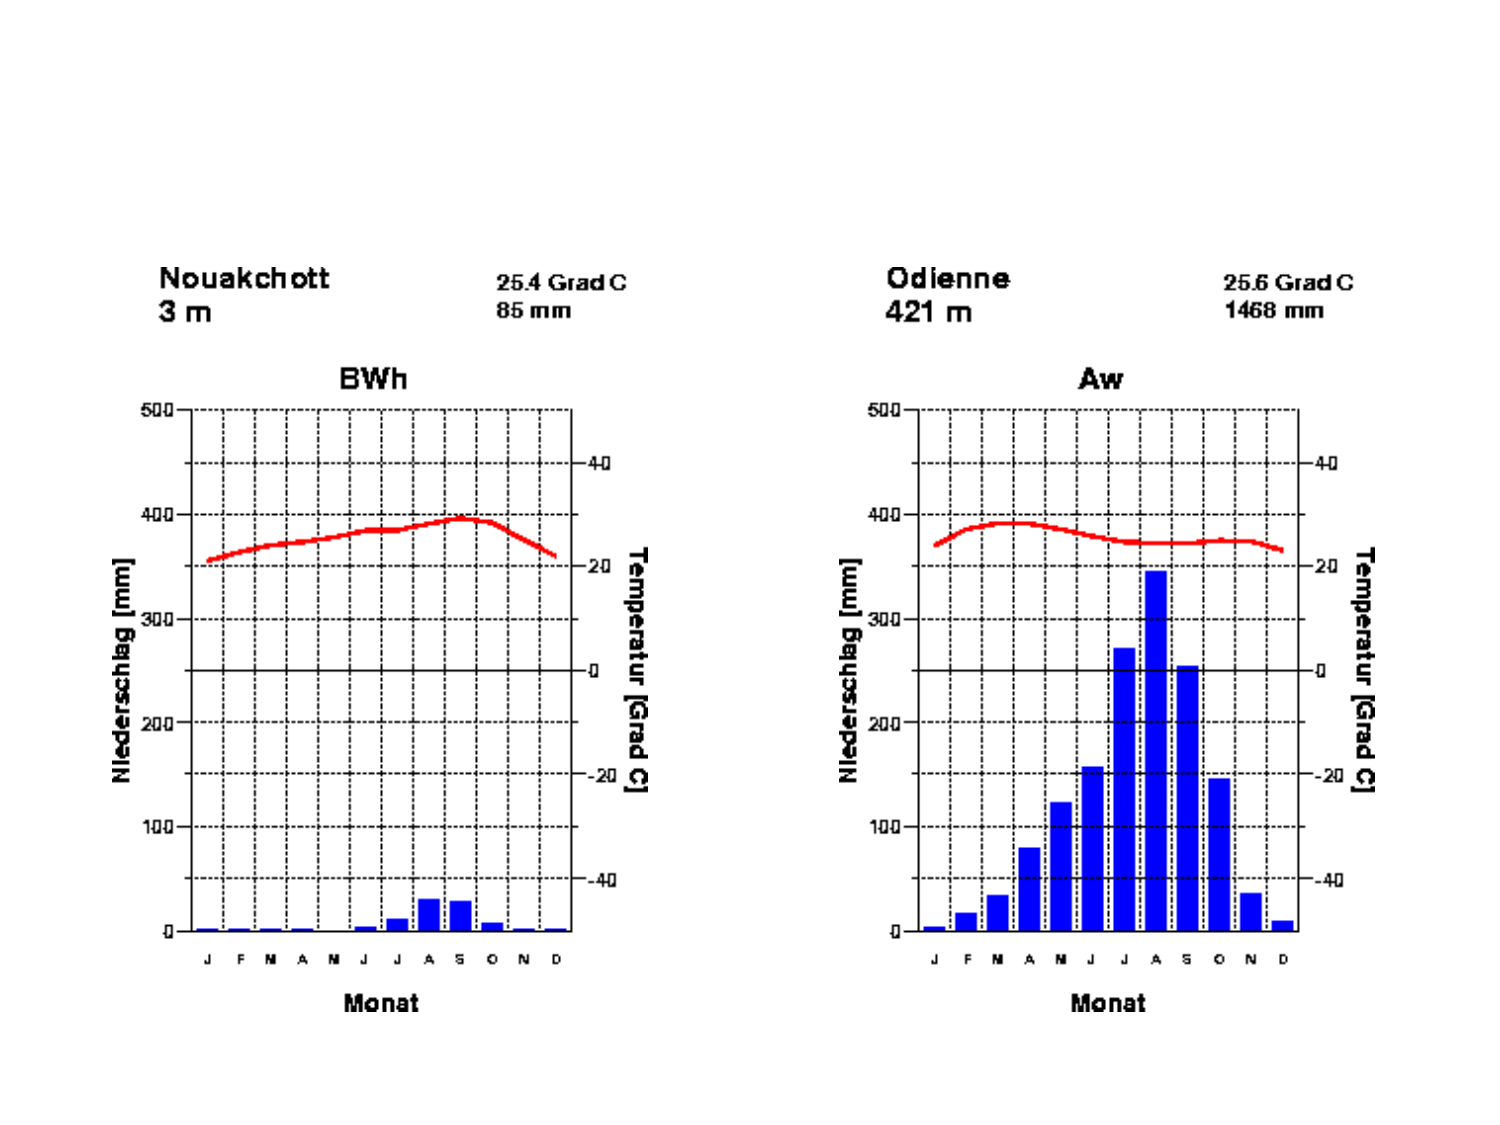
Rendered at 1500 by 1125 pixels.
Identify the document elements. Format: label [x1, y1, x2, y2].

picture [839, 267, 1375, 1012]
picture [112, 267, 648, 1012]
